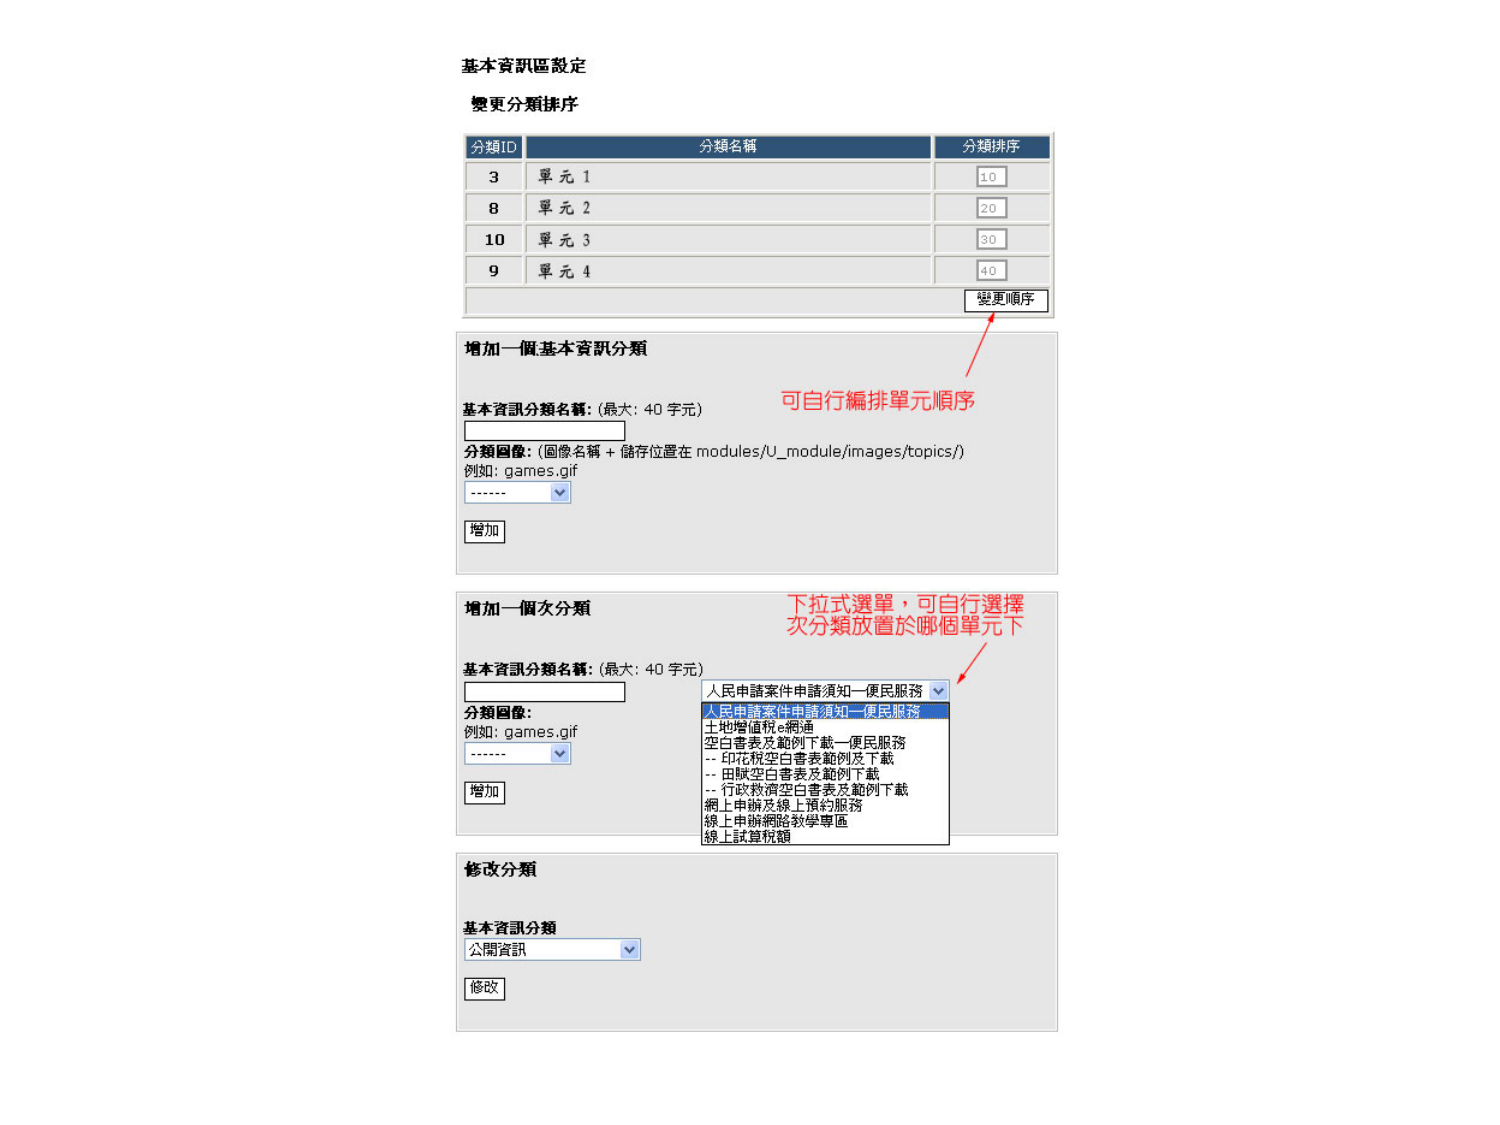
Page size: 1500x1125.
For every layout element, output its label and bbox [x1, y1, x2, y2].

picture [450, 49, 1063, 1038]
